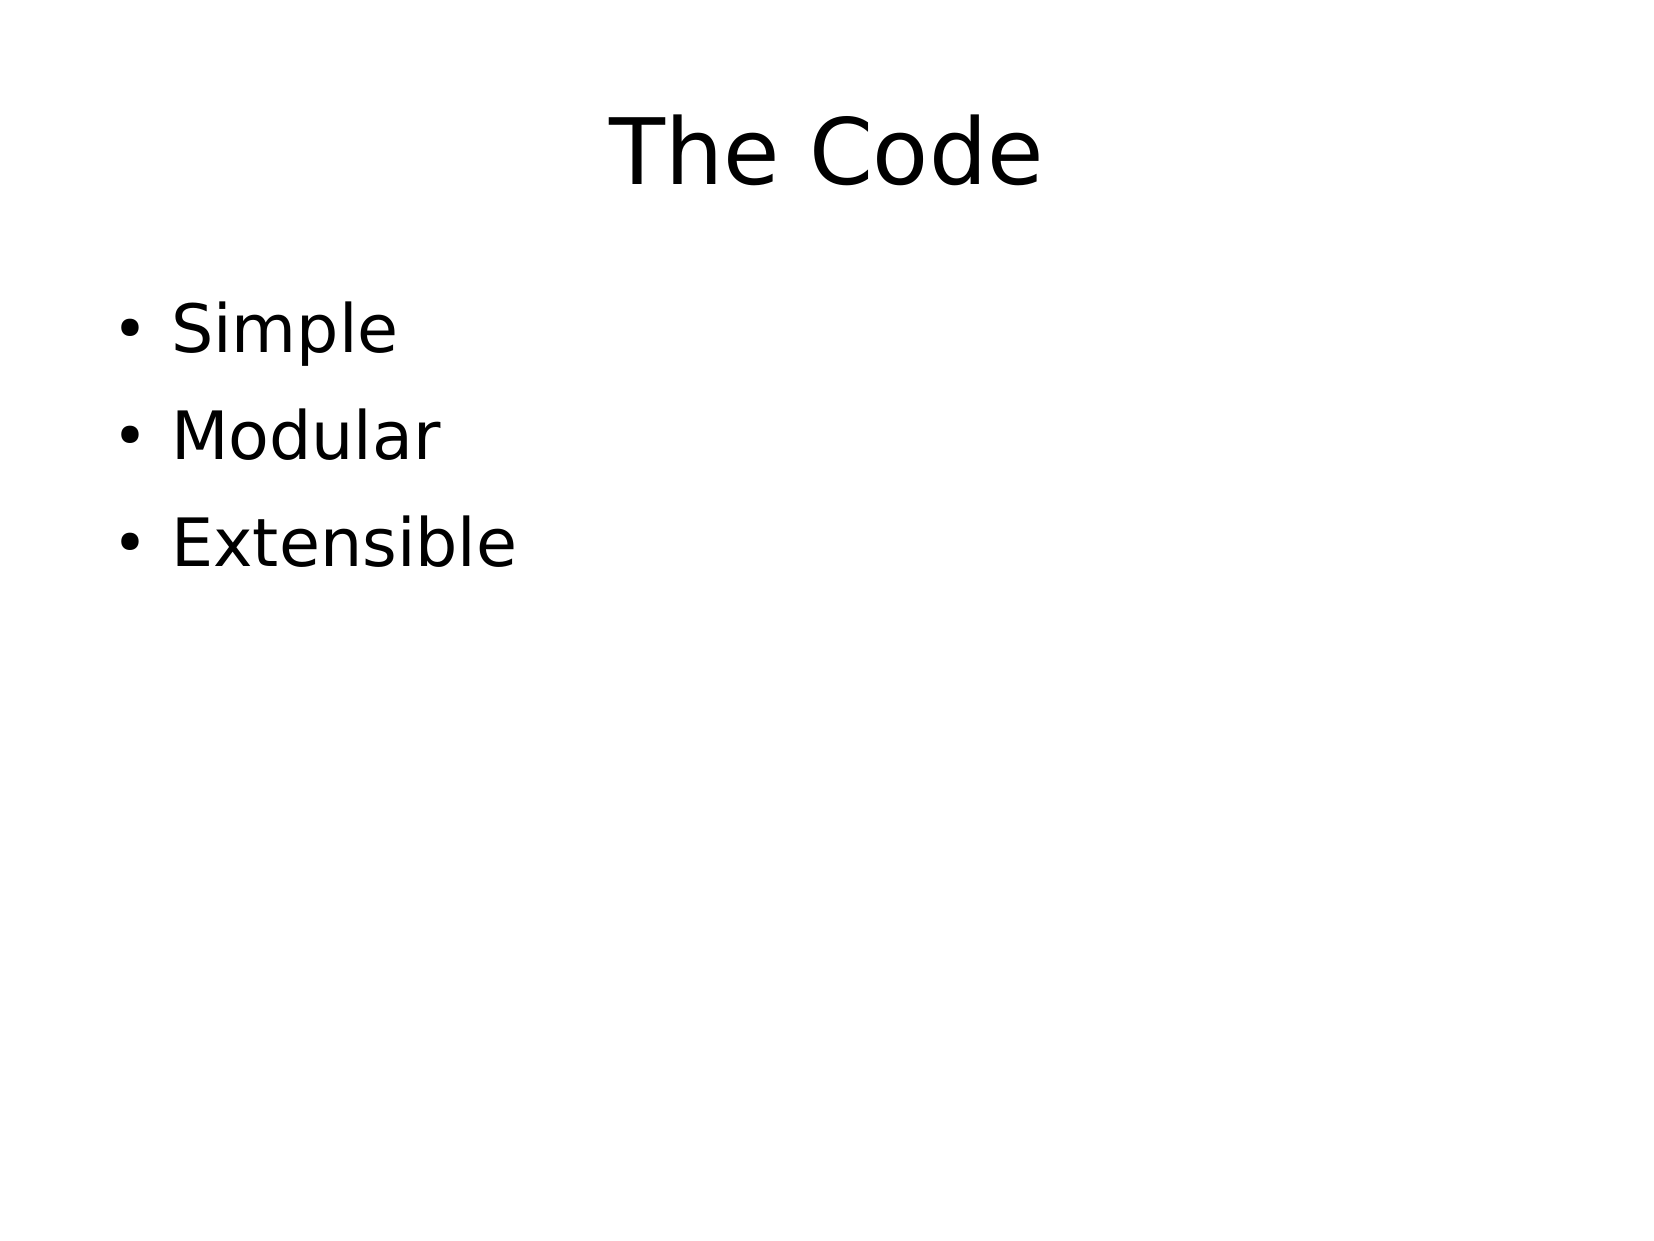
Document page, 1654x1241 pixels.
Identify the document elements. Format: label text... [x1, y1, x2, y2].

list Simple Modular Extensible [82, 290, 1571, 1109]
title The Code [82, 49, 1571, 257]
